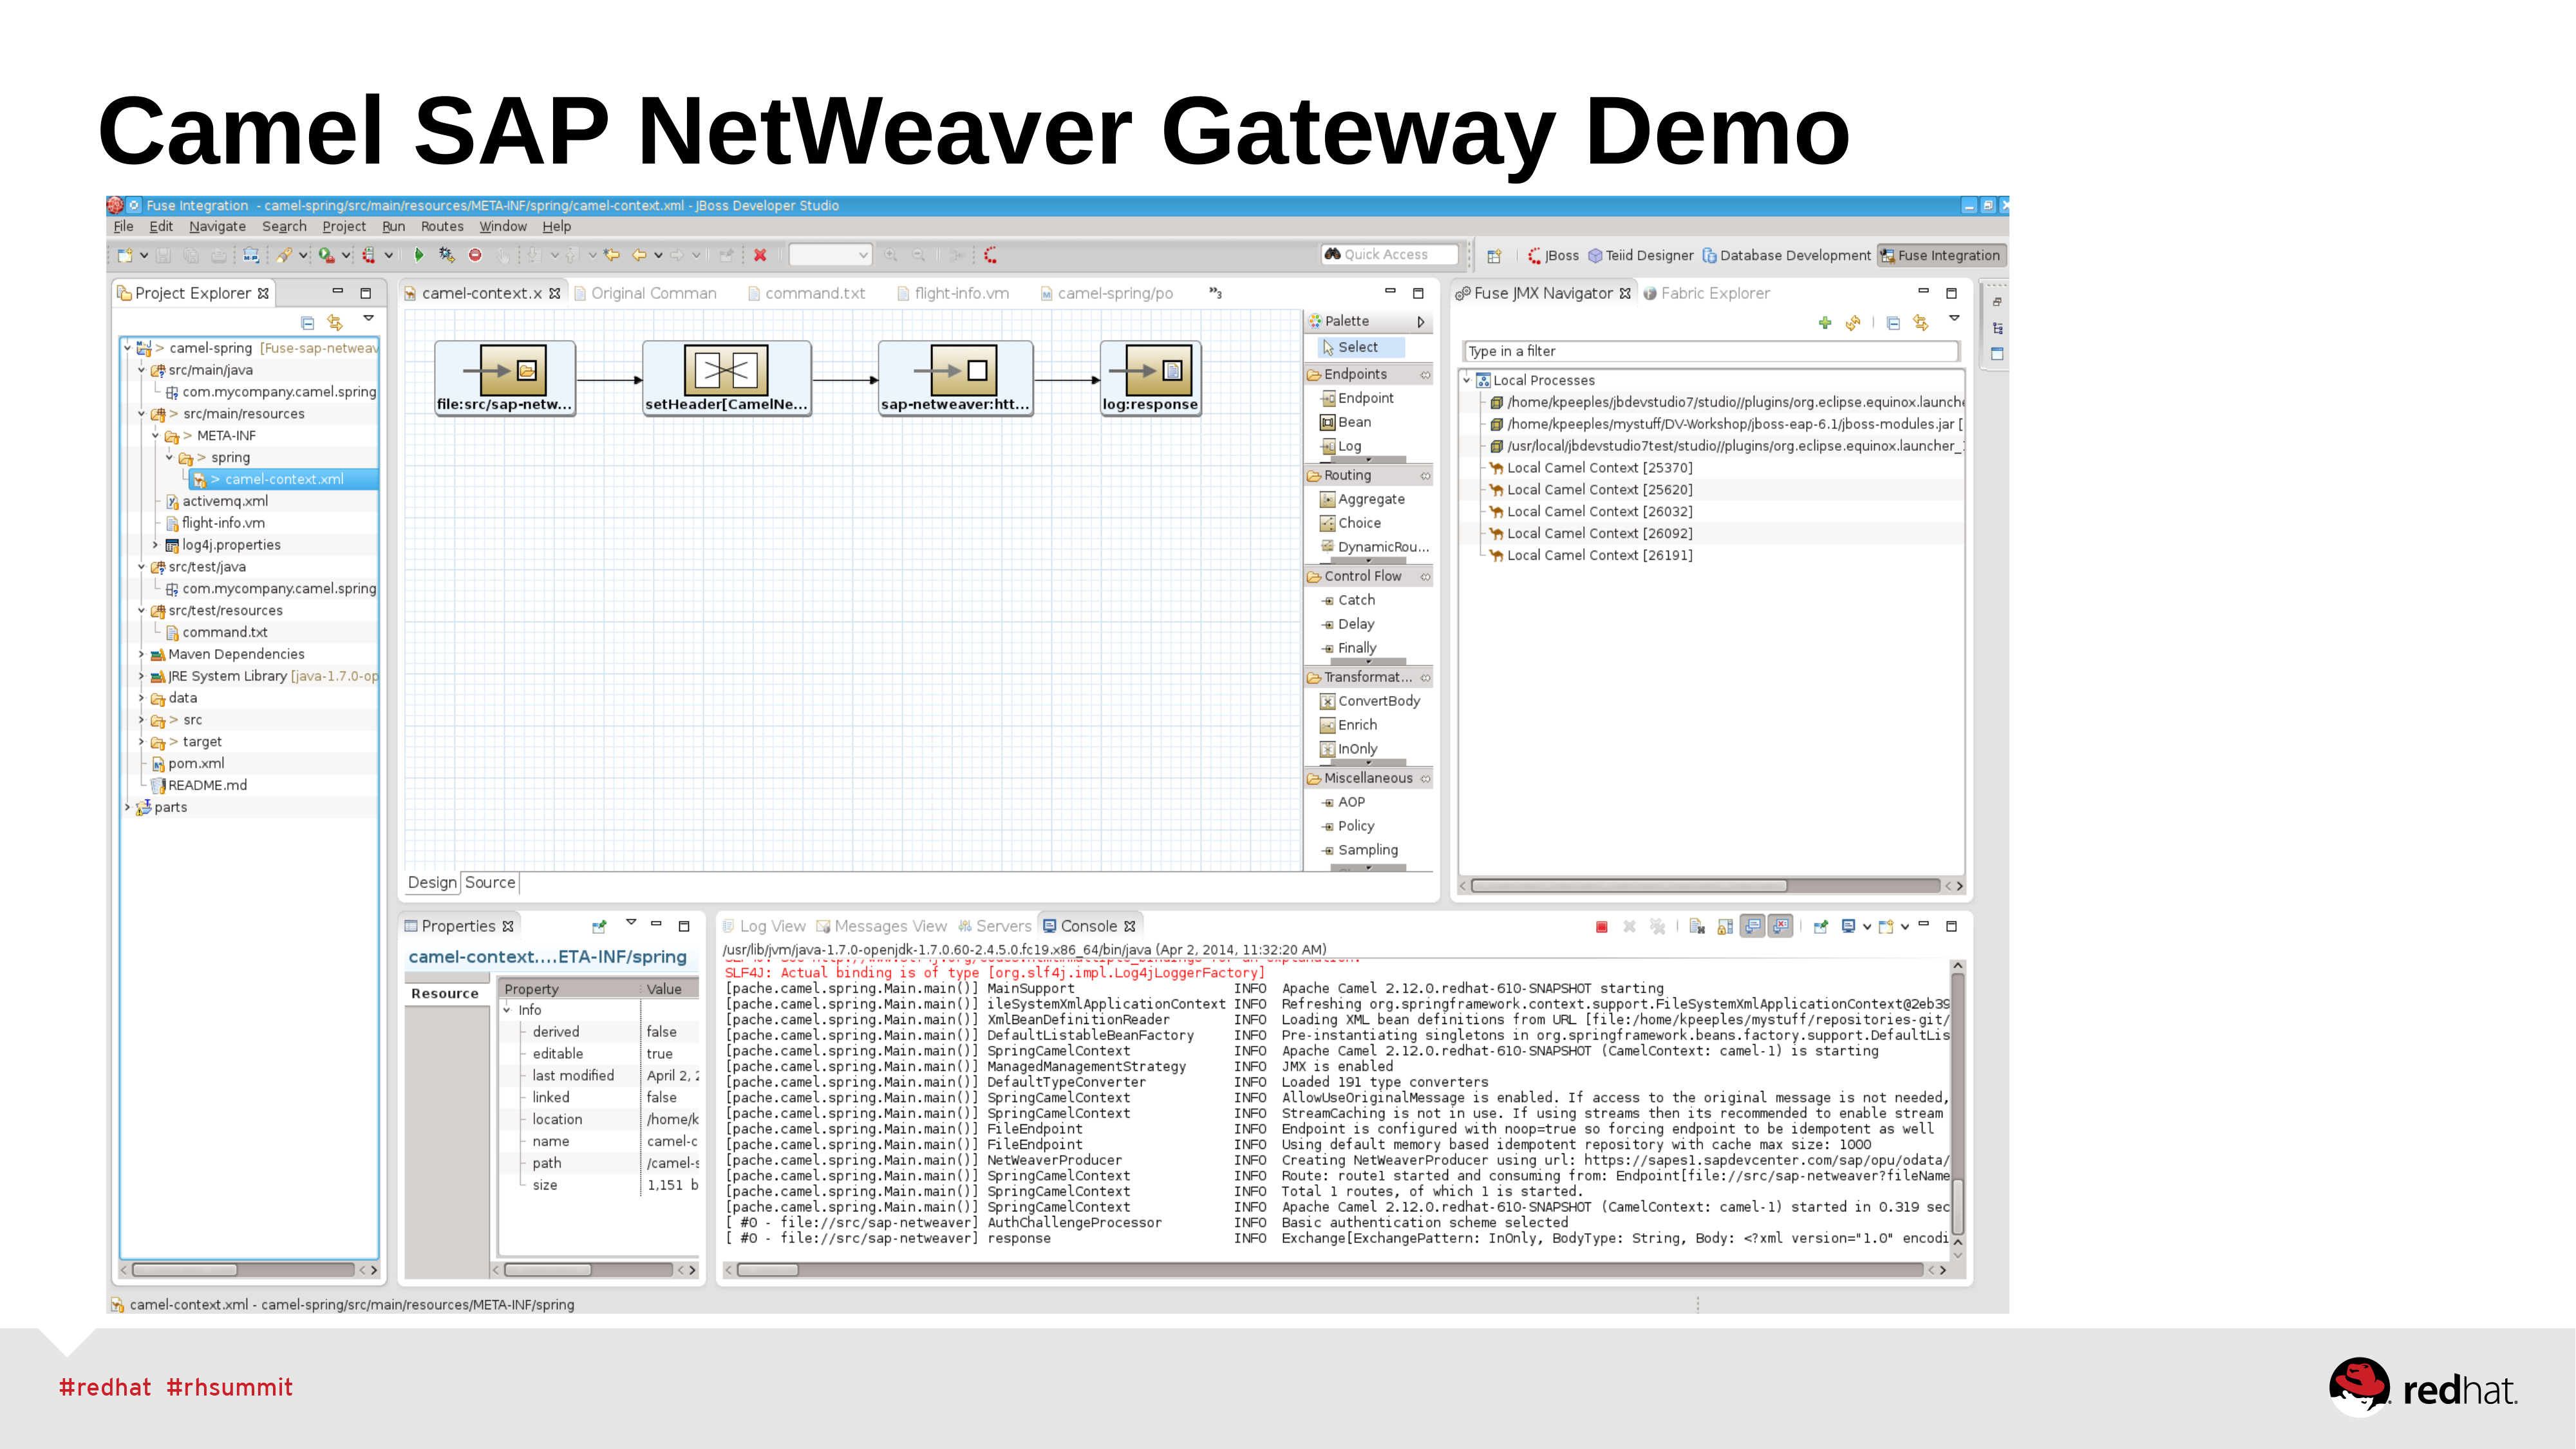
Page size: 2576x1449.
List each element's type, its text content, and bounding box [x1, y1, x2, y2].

title Camel SAP NetWeaver Gateway Demo [97, 10, 2415, 252]
picture [0, 0, 2575, 1449]
